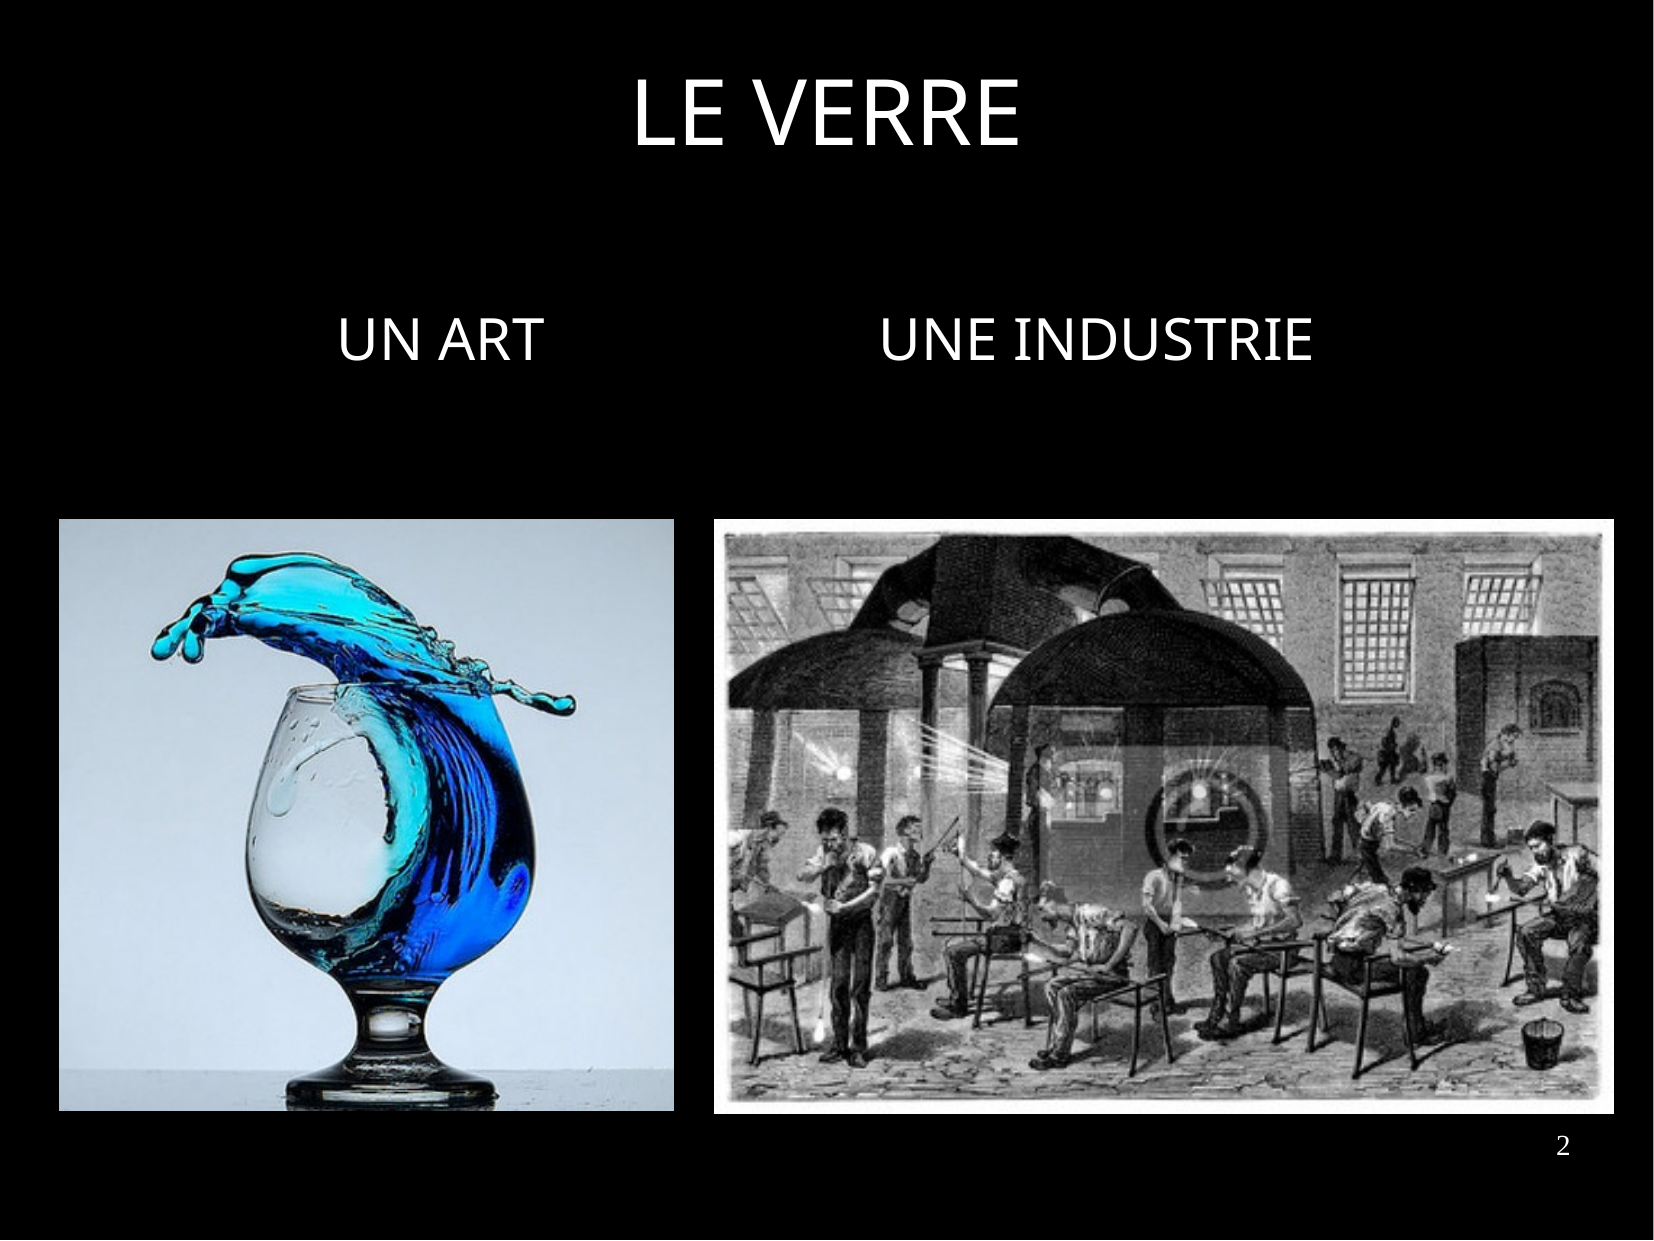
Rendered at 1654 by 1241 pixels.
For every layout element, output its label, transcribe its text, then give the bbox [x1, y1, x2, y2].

picture [59, 519, 674, 1111]
title LE VERRE UN ART UNE INDUSTRIE [82, 60, 1571, 365]
picture [714, 519, 1614, 1114]
